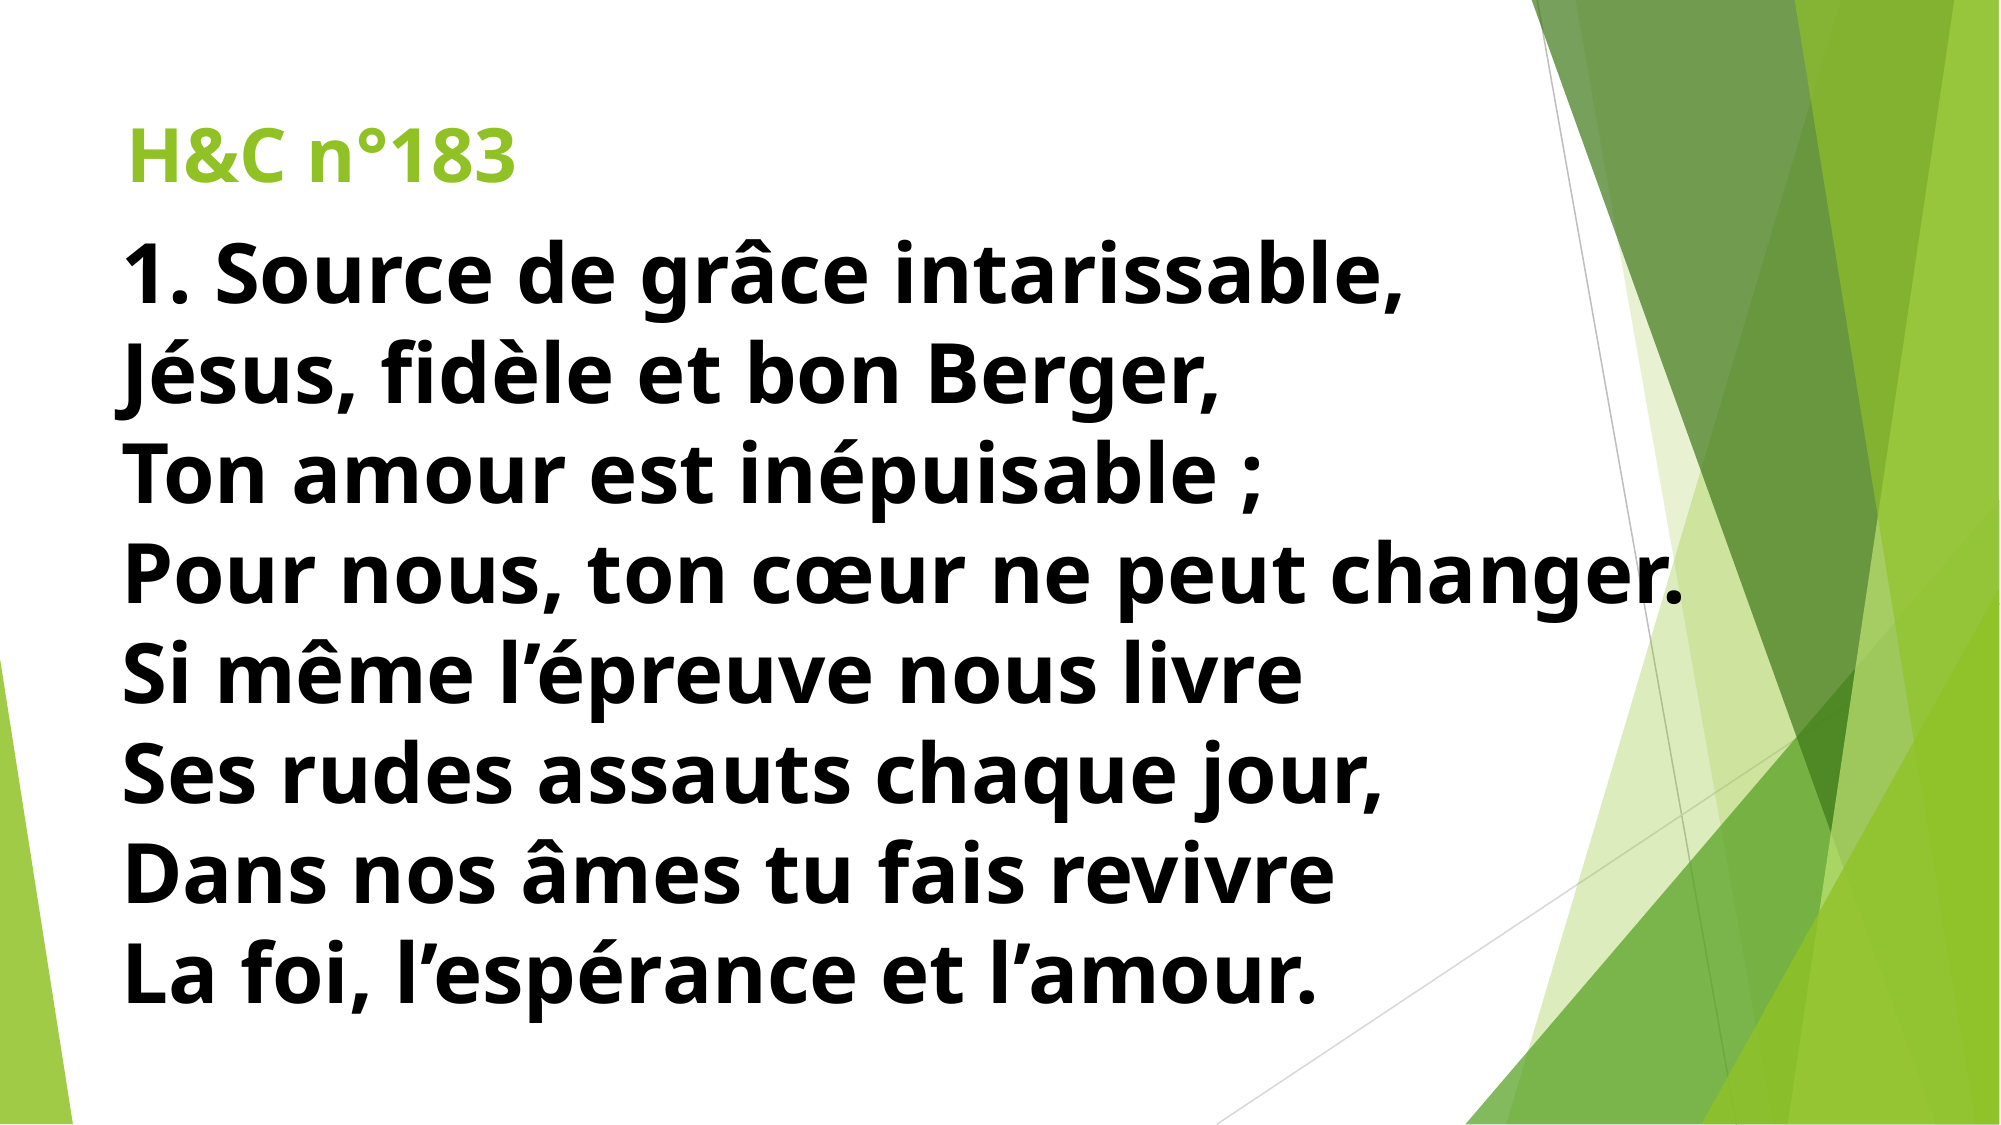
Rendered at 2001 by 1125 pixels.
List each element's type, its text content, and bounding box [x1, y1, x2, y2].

text_box H&C n°183 [111, 99, 1522, 212]
text_box 1. Source de grâce intarissable, Jésus, fidèle et bon Berger, Ton amour est inépuisable ; Pour nous, ton cœur ne peut changer. Si même l’épreuve nous livre Ses rudes assauts chaque jour, Dans nos âmes tu fais revivre La foi, l’espérance et l’amour. [106, 212, 1961, 1074]
